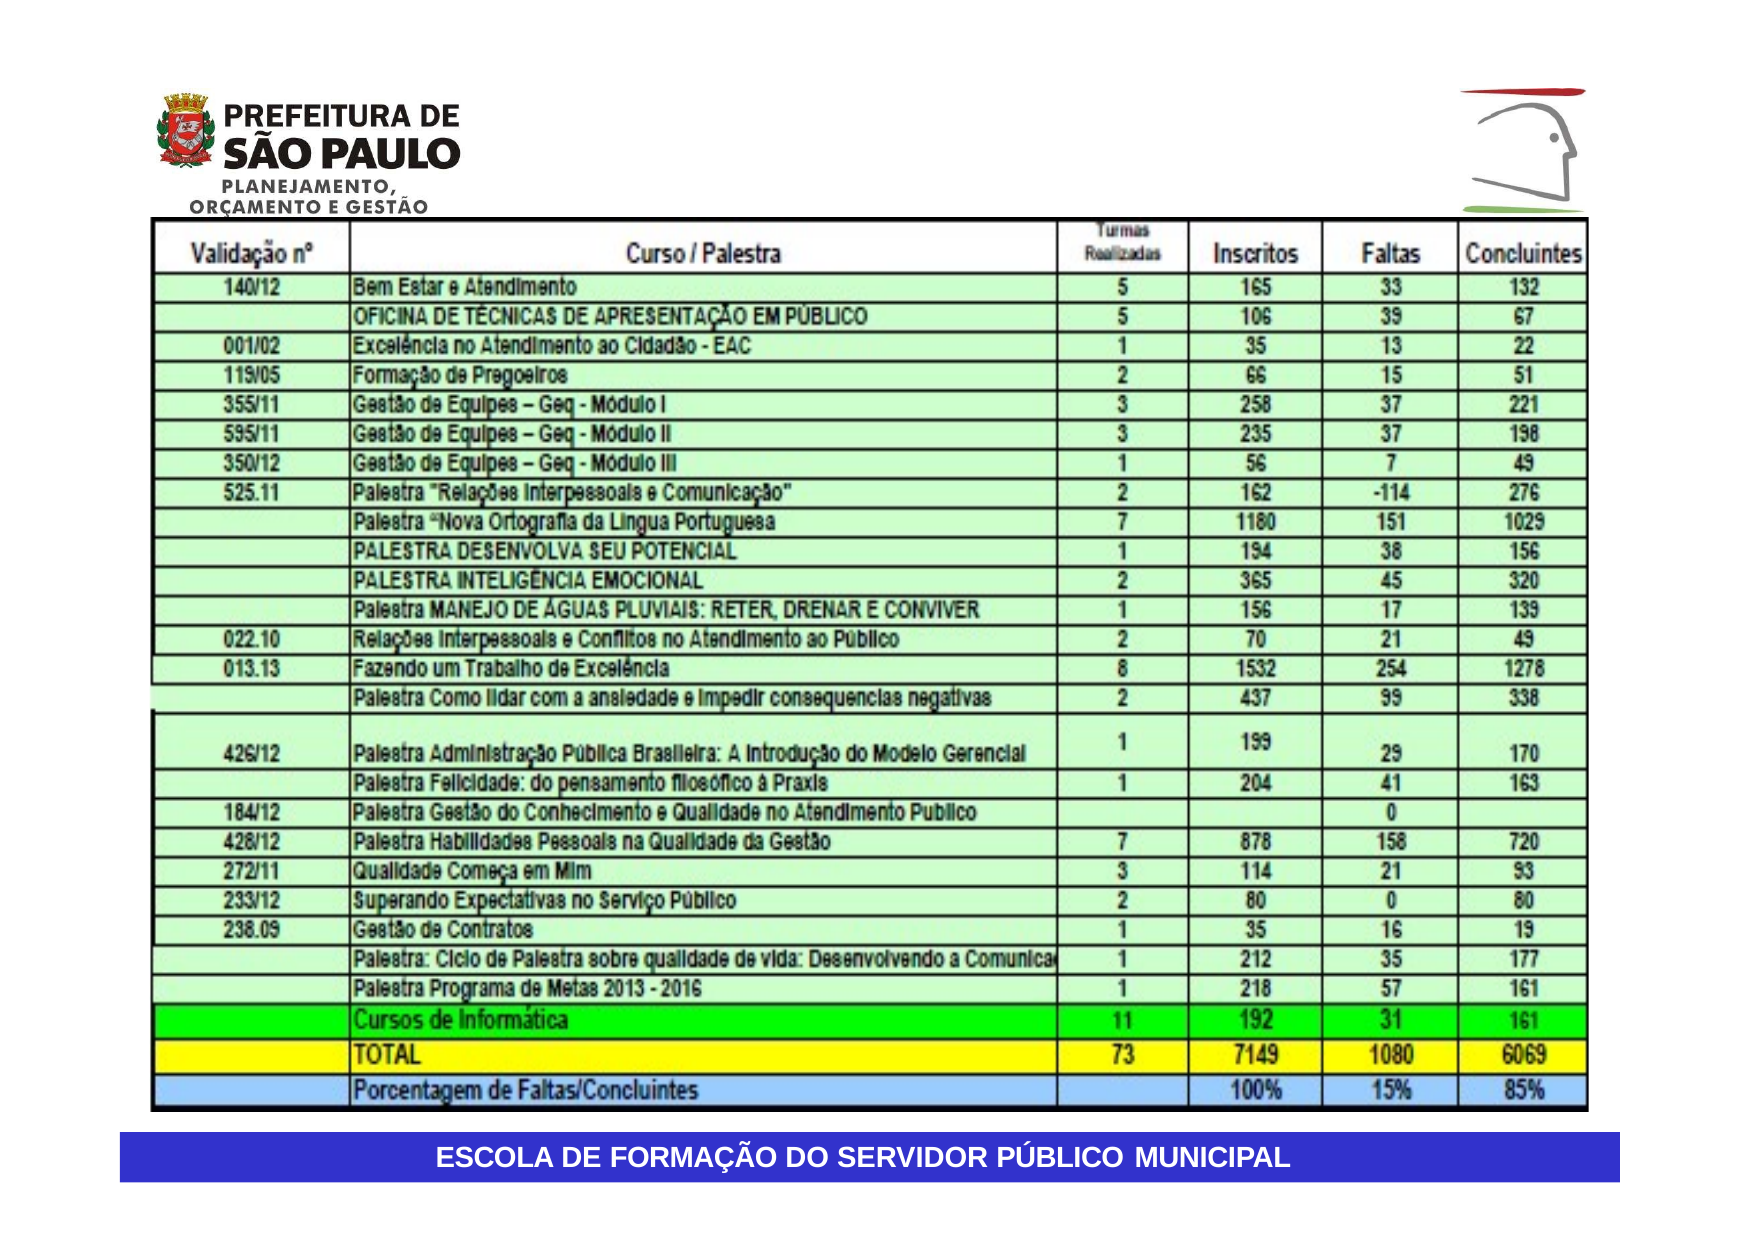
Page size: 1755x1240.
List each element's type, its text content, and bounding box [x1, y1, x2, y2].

text_box [150, 218, 1589, 1111]
text_box ESCOLA DE FORMAÇÃO DO SERVIDOR PÚBLICO MUNICIPAL [433, 1134, 1298, 1178]
